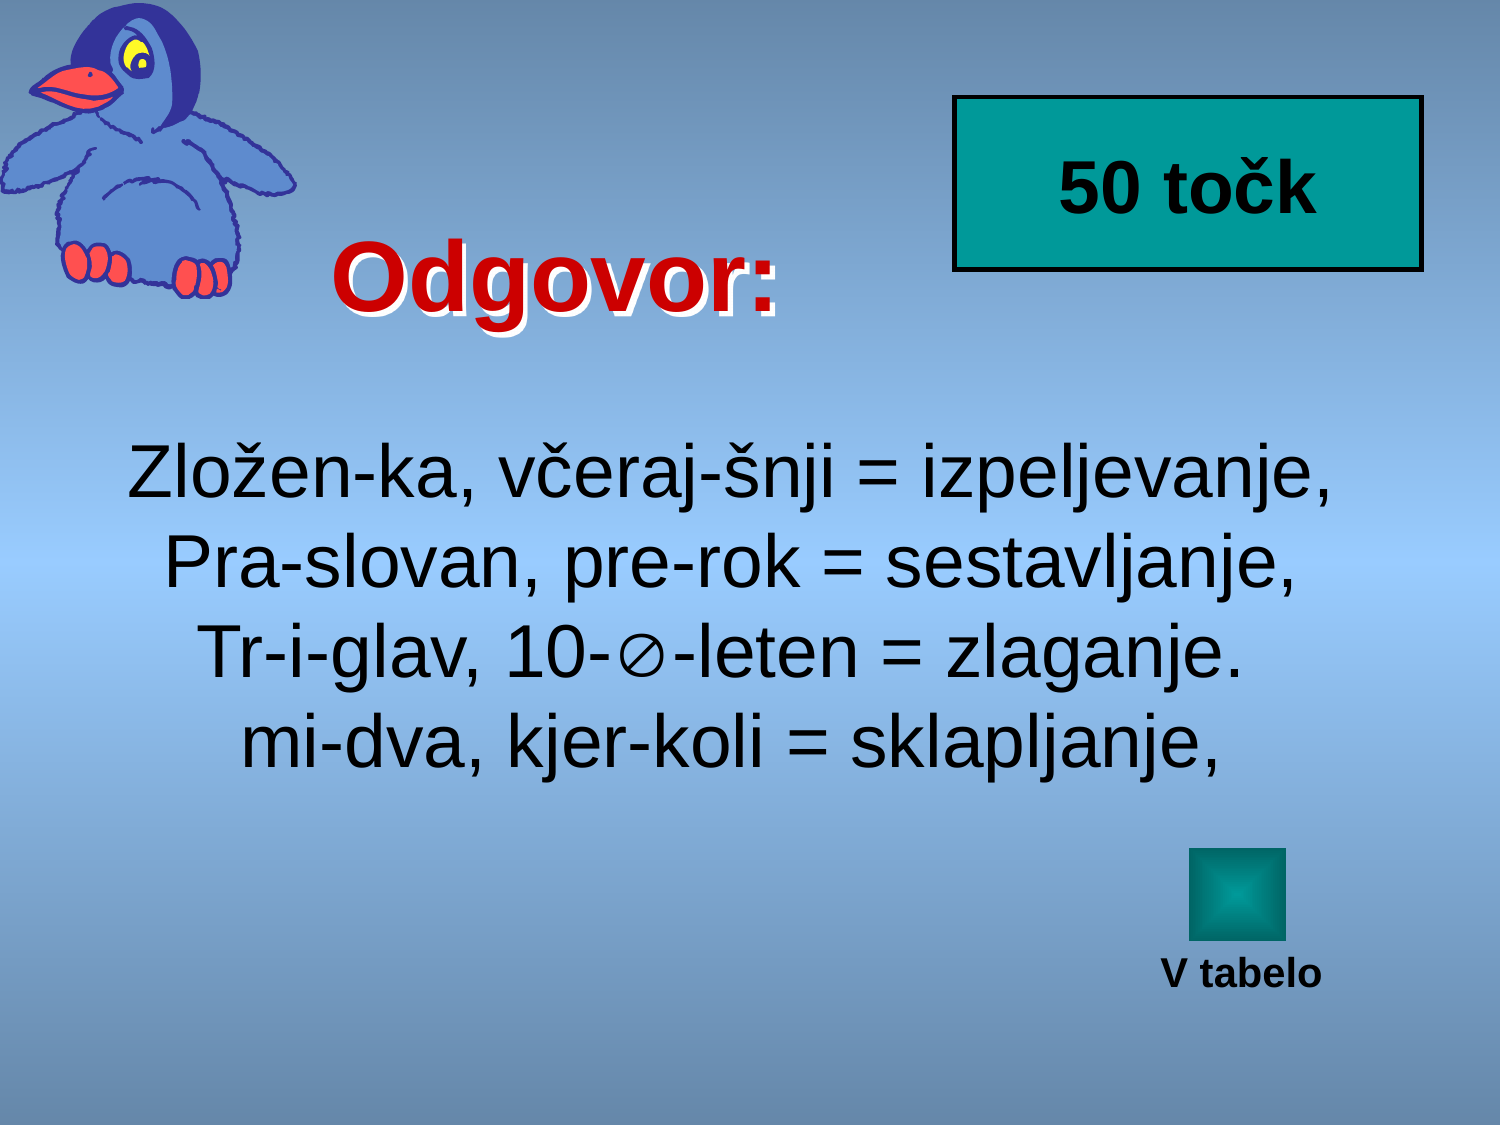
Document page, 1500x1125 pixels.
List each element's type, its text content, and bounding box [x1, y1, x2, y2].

text_box 50 točk [954, 97, 1422, 270]
text_box V tabelo [1067, 938, 1416, 1004]
text_box Zložen-ka, včeraj-šnji = izpeljevanje, Pra-slovan, pre-rok = sestavljanje, Tr-i-glav, 10--leten = zlaganje. mi-dva, kjer-koli = sklapljanje, [95, 415, 1368, 791]
title Odgovor: [315, 189, 870, 355]
text_box [1189, 848, 1286, 941]
